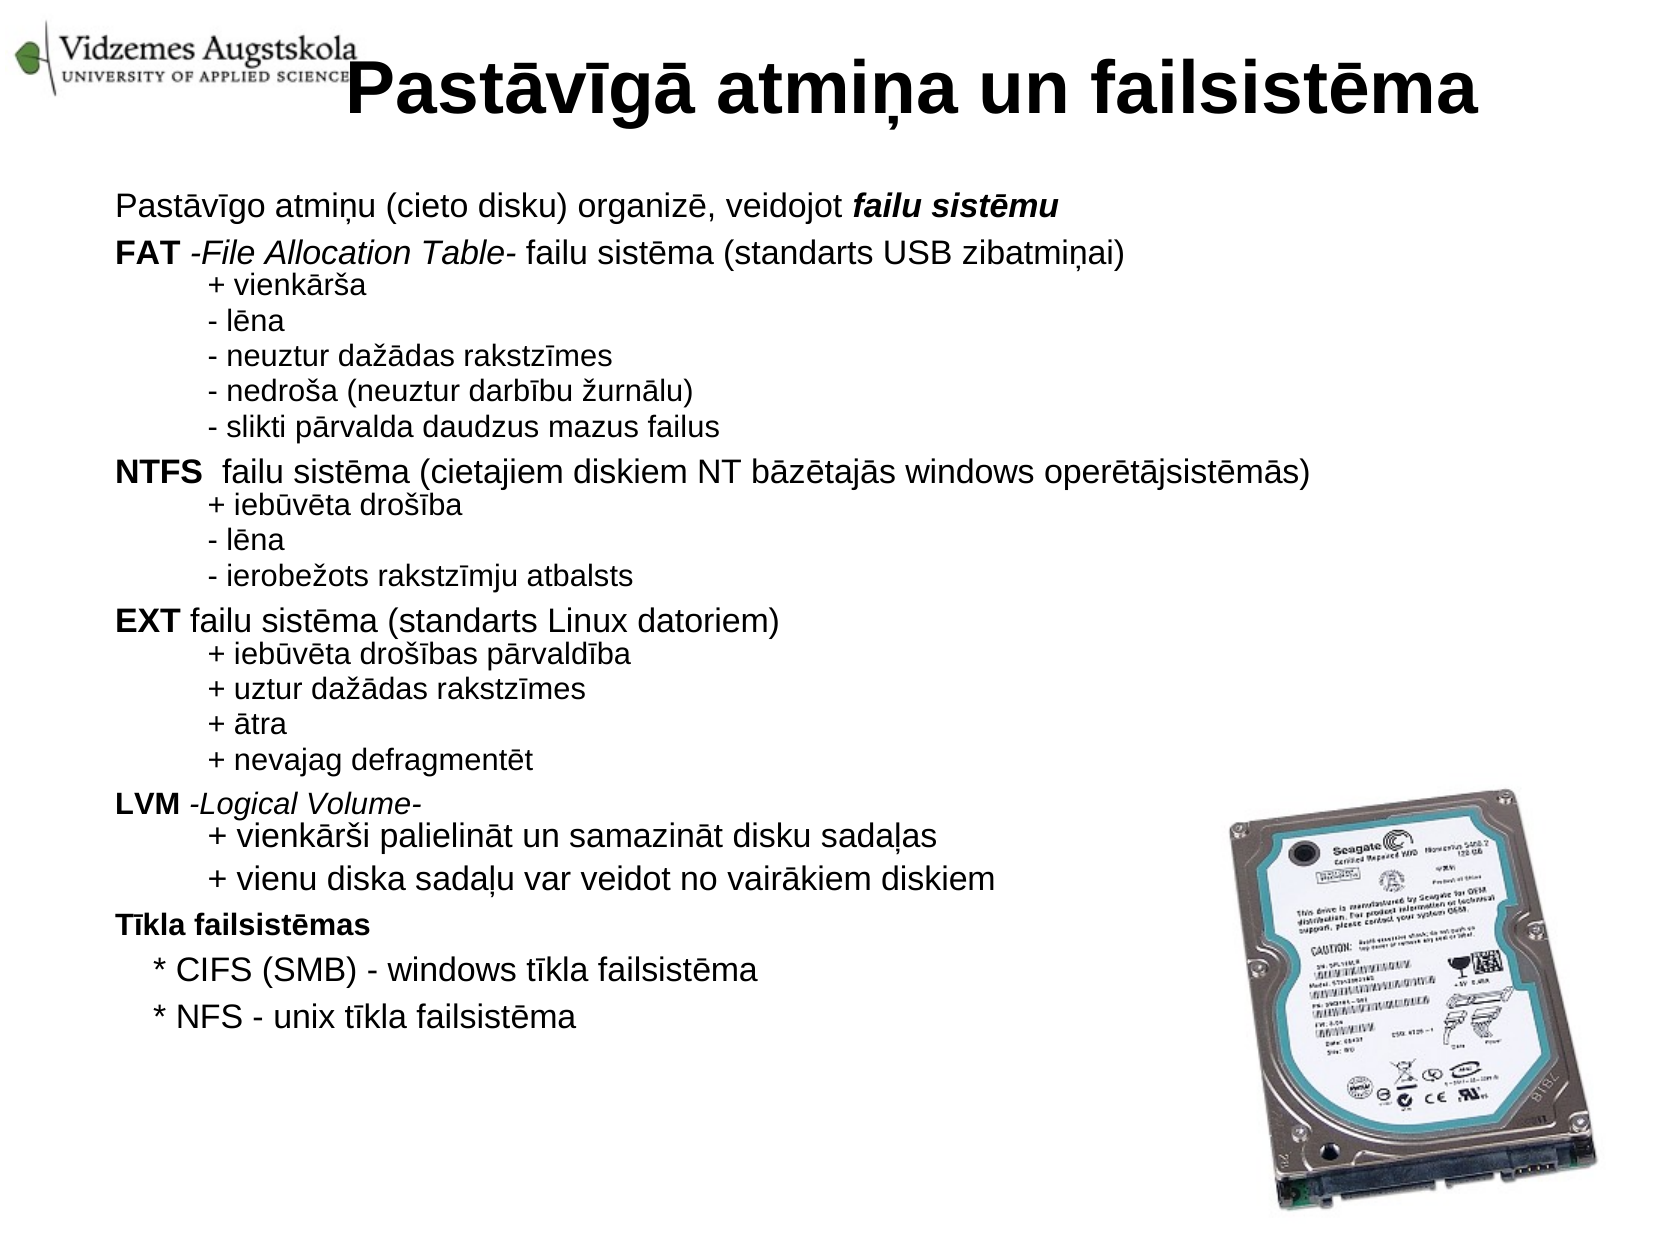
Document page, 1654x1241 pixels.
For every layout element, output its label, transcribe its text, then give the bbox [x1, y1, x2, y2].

title Pastāvīgā atmiņa un failsistēma [177, 48, 1648, 133]
picture [1185, 773, 1636, 1224]
list Pastāvīgo atmiņu (cieto disku) organizē, veidojot failu sistēmu FAT -File Allocation Table- failu sistēma (standarts USB zibatmiņai) + vienkārša - lēna - neuztur dažādas rakstzīmes - nedroša (neuztur darbību žurnālu) - slikti pārvalda daudzus mazus failus NTFS failu sistēma (cietajiem diskiem NT bāzētajās windows operētājsistēmās) + iebūvēta drošība - lēna - ierobežots rakstzīmju atbalsts EXT failu sistēma (standarts Linux datoriem) + iebūvēta drošības pārvaldība + uztur dažādas rakstzīmes + ātra + nevajag defragmentēt LVM -Logical Volume- + vienkārši palielināt un samazināt disku sadaļas + vienu diska sadaļu var veidot no vairākiem diskiem Tīkla failsistēmas * CIFS (SMB) - windows tīkla failsistēma * NFS - unix tīkla failsistēma [73, 185, 1453, 1040]
picture [5, 2, 368, 113]
